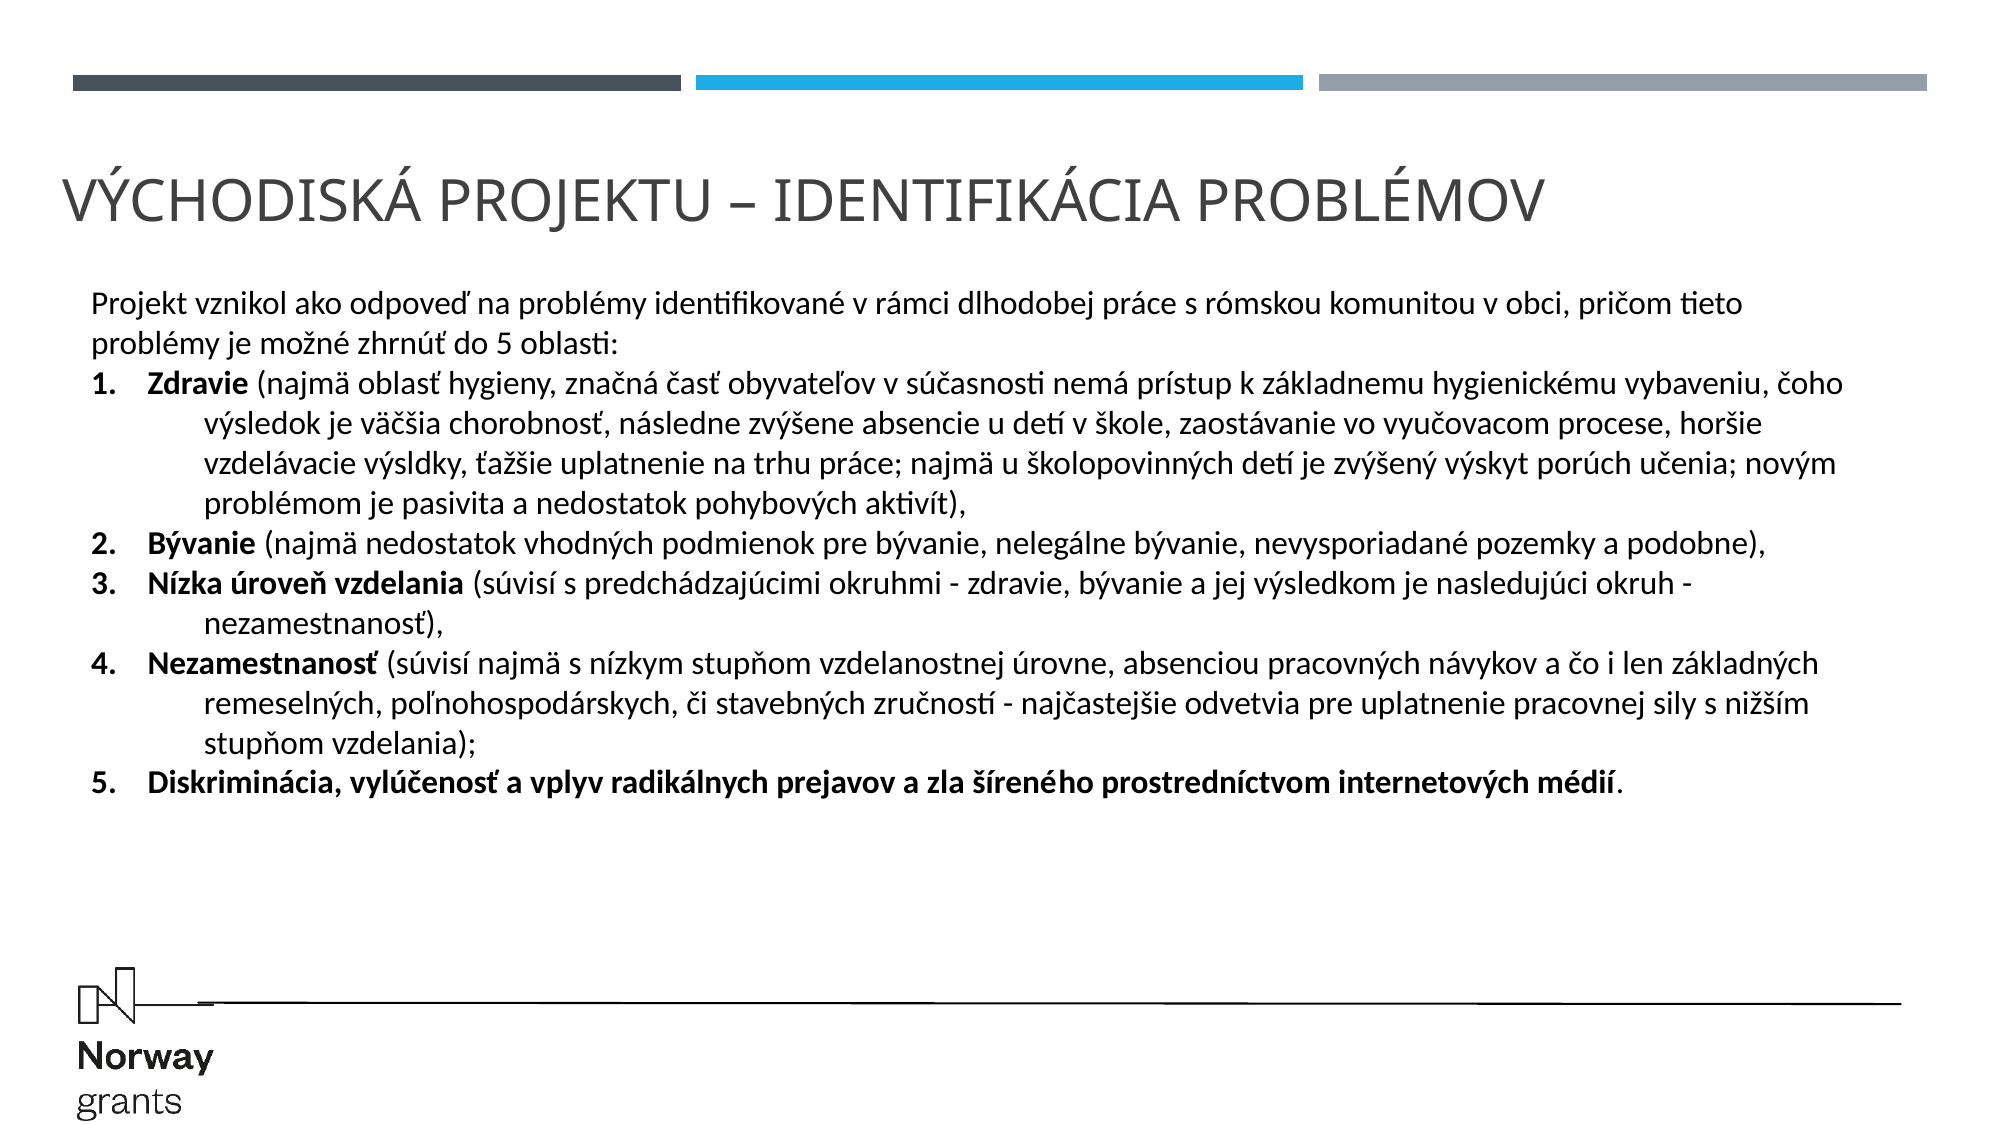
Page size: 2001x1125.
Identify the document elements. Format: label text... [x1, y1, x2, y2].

picture [76, 967, 214, 1121]
title Východiská projektu – identifikácia problémov [47, 143, 1857, 241]
text_box Projekt vznikol ako odpoveď na problémy identifikované v rámci dlhodobej práce s rómskou komunitou v obci, pričom tieto problémy je možné zhrnúť do 5 oblasti: Zdravie (najmä oblasť hygieny, značná časť obyvateľov v súčasnosti nemá prístup k základnemu hygienickému vybaveniu, čoho výsledok je väčšia chorobnosť, následne zvýšene absencie u detí v škole, zaostávanie vo vyučovacom procese, horšie vzdelávacie výsldky, ťažšie uplatnenie na trhu práce; najmä u školopovinných detí je zvýšený výskyt porúch učenia; novým problémom je pasivita a nedostatok pohybových aktivít), Bývanie (najmä nedostatok vhodných podmienok pre bývanie, nelegálne bývanie, nevysporiadané pozemky a podobne), Nízka úroveň vzdelania (súvisí s predchádzajúcimi okruhmi - zdravie, bývanie a jej výsledkom je nasledujúci okruh - nezamestnanosť), Nezamestnanosť (súvisí najmä s nízkym stupňom vzdelanostnej úrovne, absenciou pracovných návykov a čo i len základných remeselných, poľnohospodárskych, či stavebných zručností - najčastejšie odvetvia pre uplatnenie pracovnej sily s nižším stupňom vzdelania); Diskriminácia, vylúčenosť a vplyv radikálnych prejavov a zla šíreného prostredníctvom internetových médií. [76, 274, 1886, 873]
